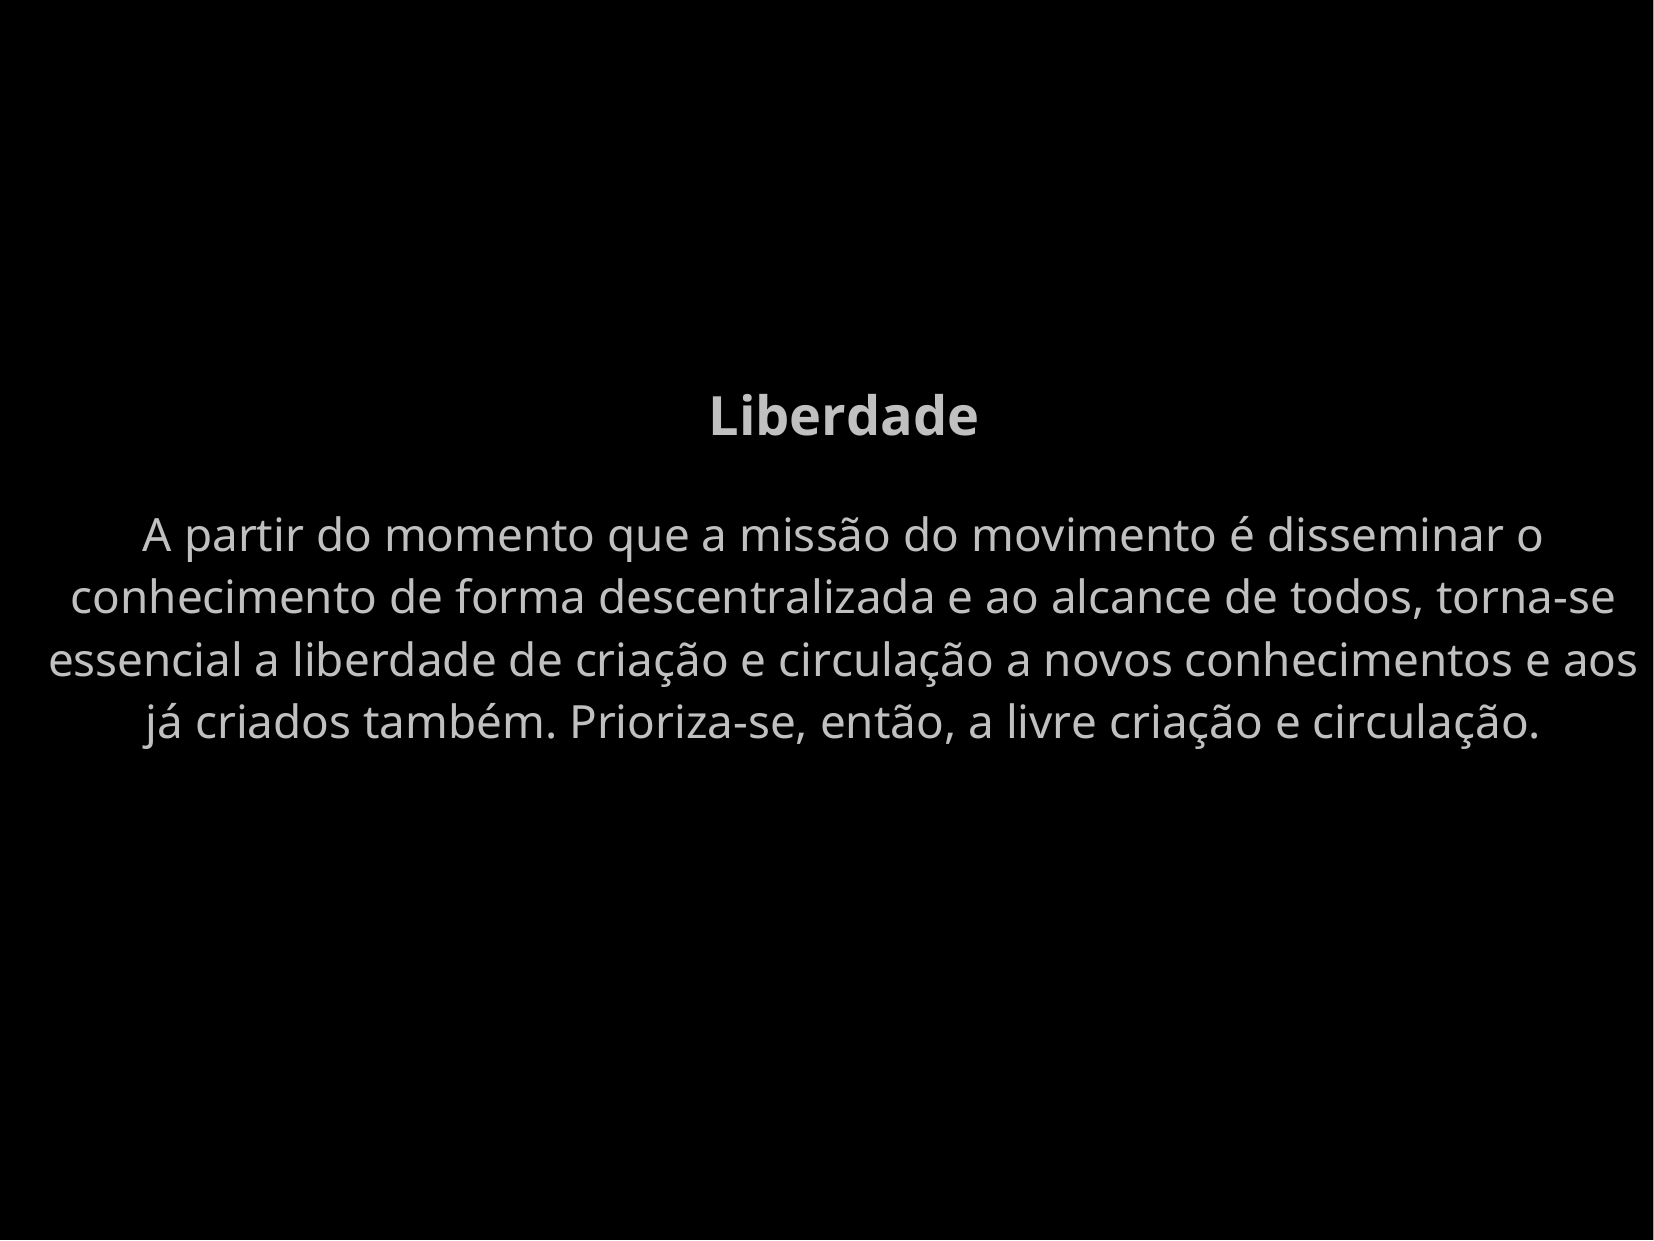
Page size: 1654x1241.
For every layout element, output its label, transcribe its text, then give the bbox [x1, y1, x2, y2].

text_box Liberdade A partir do momento que a missão do movimento é disseminar o conhecimento de forma descentralizada e ao alcance de todos, torna-se essencial a liberdade de criação e circulação a novos conhecimentos e aos já criados também. Prioriza-se, então, a livre criação e circulação. [29, 0, 1654, 1241]
